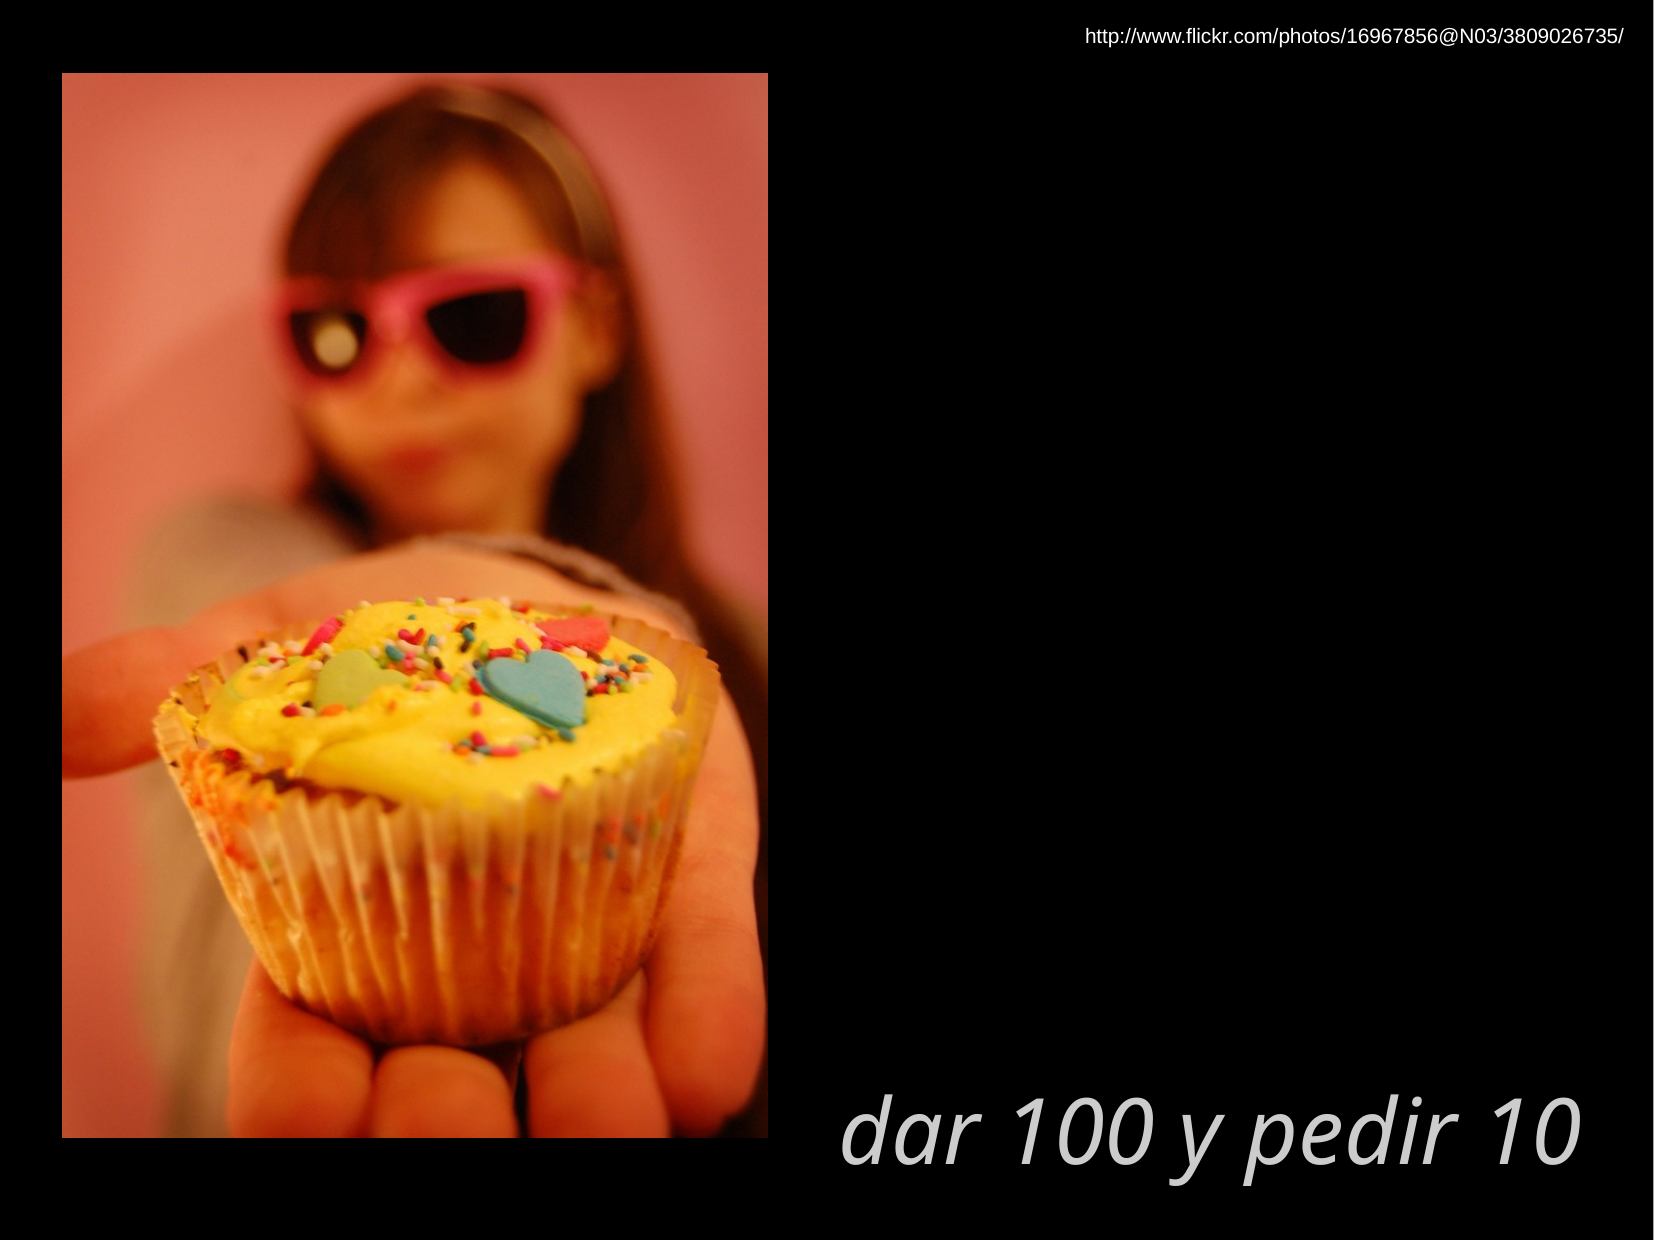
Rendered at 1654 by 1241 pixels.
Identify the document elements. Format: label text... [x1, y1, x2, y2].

title dar 100 y pedir 10 [797, 1062, 1625, 1196]
text_box http://www.flickr.com/photos/16967856@N03/3809026735/ [1003, 16, 1639, 74]
picture [62, 73, 768, 1138]
